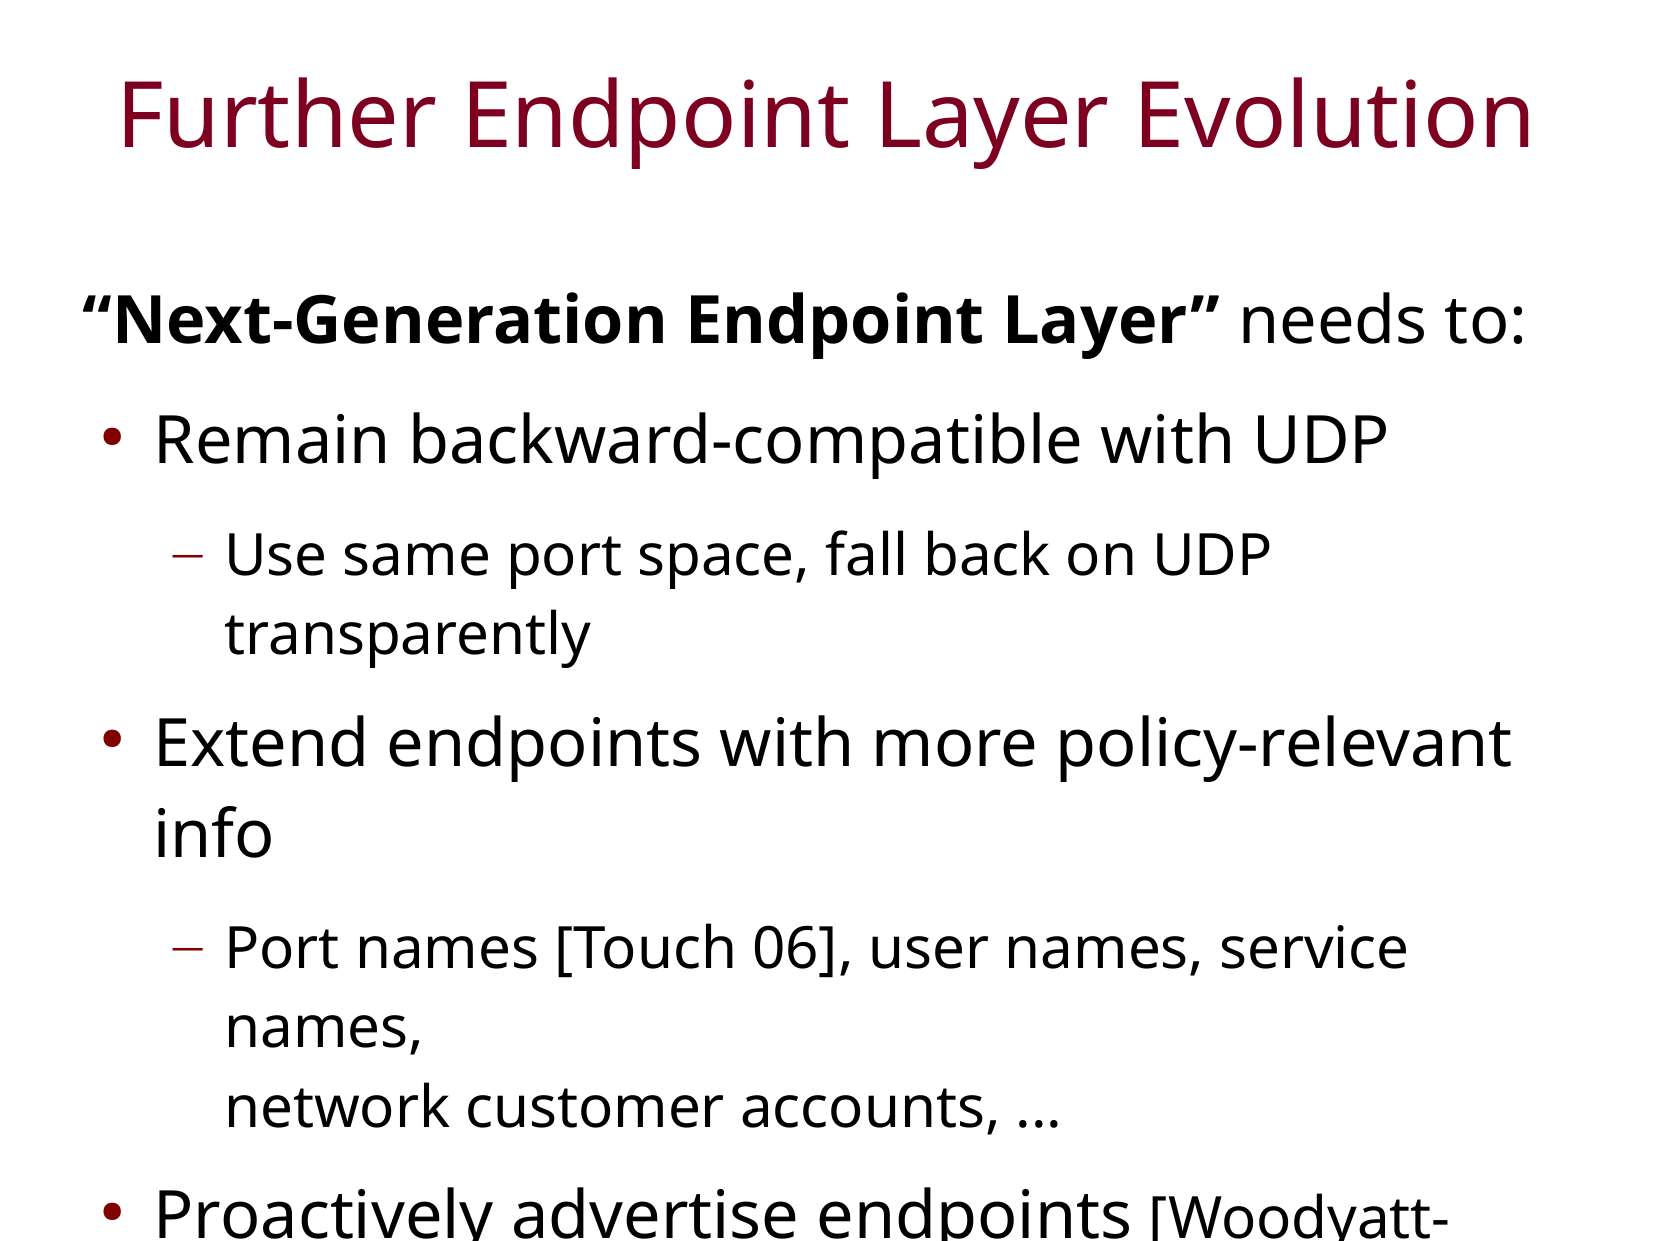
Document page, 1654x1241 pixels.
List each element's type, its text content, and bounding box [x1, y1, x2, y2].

title Further Endpoint Layer Evolution [82, 15, 1571, 208]
list “Next-Generation Endpoint Layer” needs to: Remain backward-compatible with UDP Use same port space, fall back on UDP transparently Extend endpoints with more policy-relevant info Port names [Touch 06], user names, service names, network customer accounts, ... Proactively advertise endpoints [Woodyatt-ALD] Enable cleaner solutions to “NAT signaling” mess? [UPnP, NAT-PMP, MIDCOM, NSIS, …] Likely design inspiration: [TRIAD, NUTSS] [82, 272, 1576, 1180]
